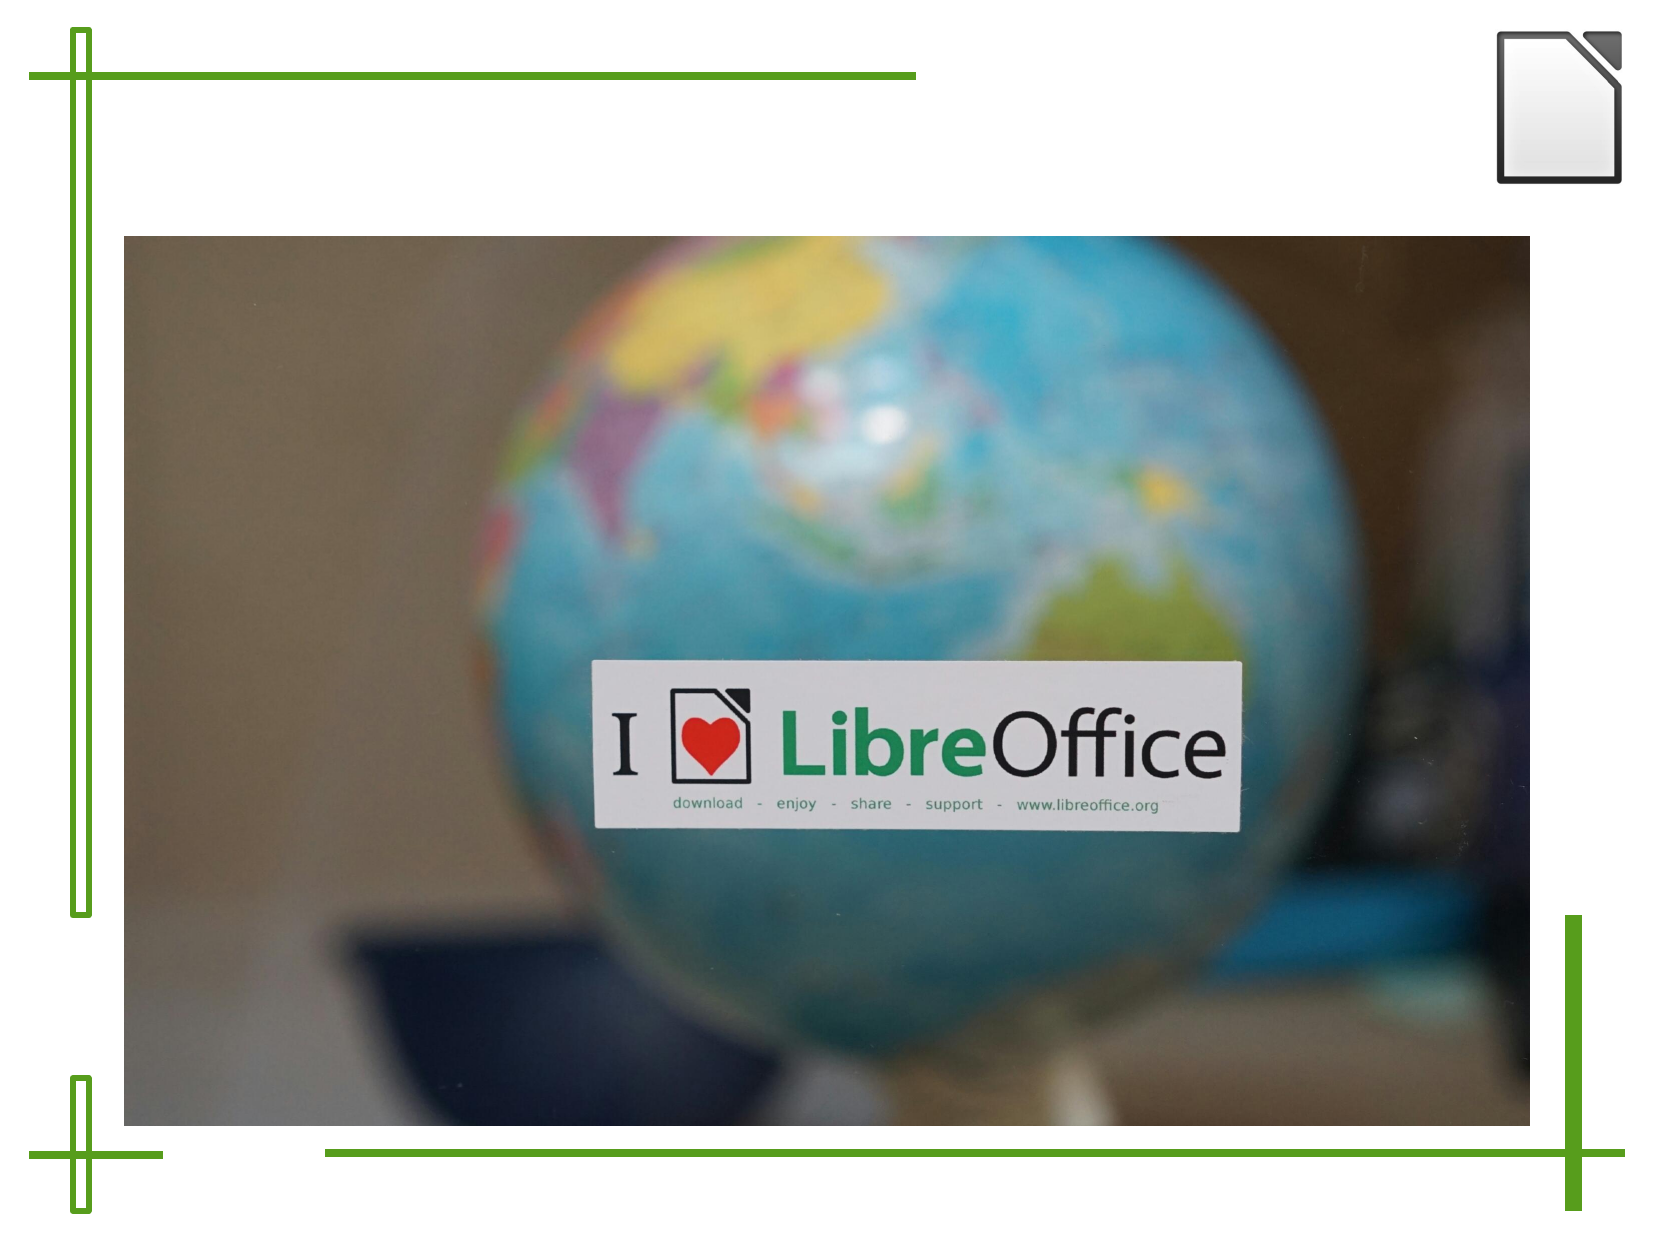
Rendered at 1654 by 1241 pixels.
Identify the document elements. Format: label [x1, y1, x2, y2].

picture [124, 236, 1530, 1126]
picture [1494, 29, 1624, 186]
